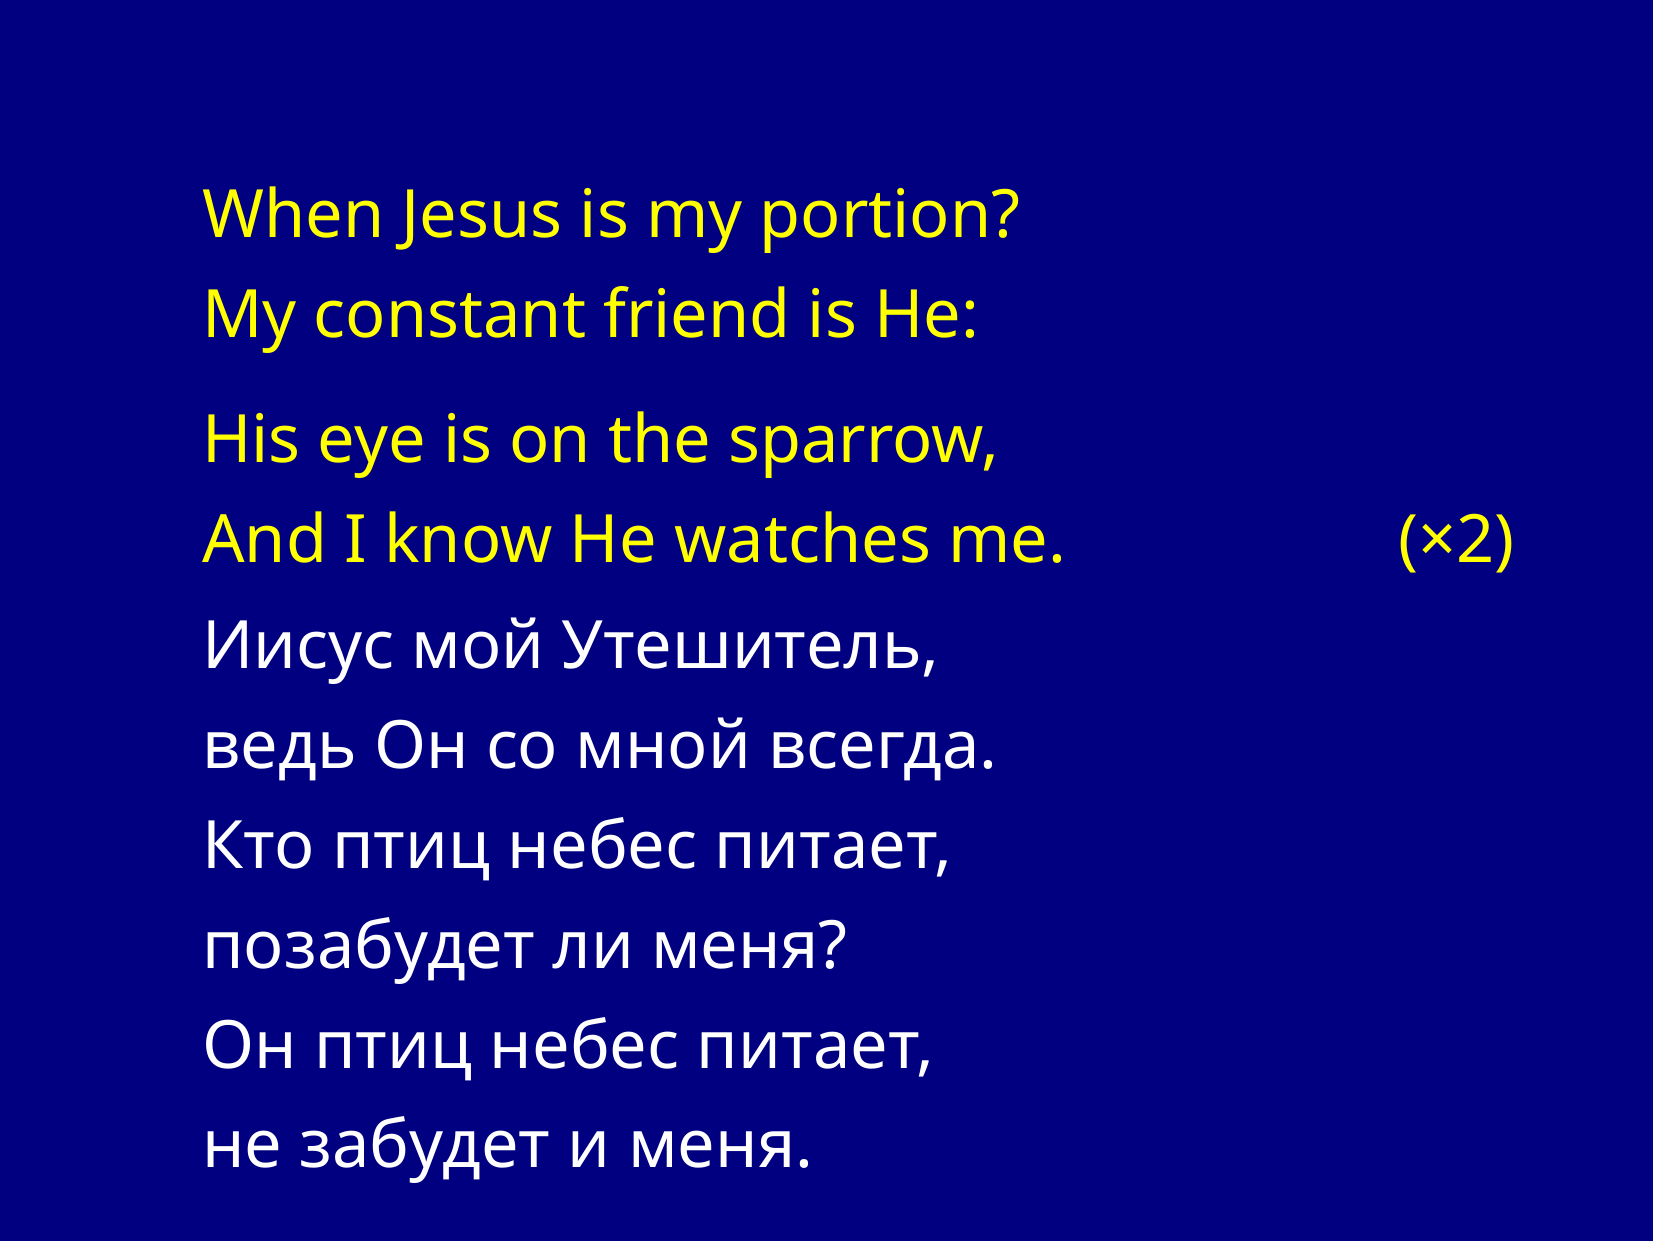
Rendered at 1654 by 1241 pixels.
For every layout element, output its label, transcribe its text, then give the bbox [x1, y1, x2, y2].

text_box Иисус мой Утешитель, ведь Он со мной всегда. Кто птиц небес питает, позабудет ли меня? Он птиц небес питает, не забудет и меня. [75, 581, 1576, 1163]
text_box When Jesus is my portion? My constant friend is He: His eye is on the sparrow, And I know He watches me. (×2) [75, 150, 1576, 581]
